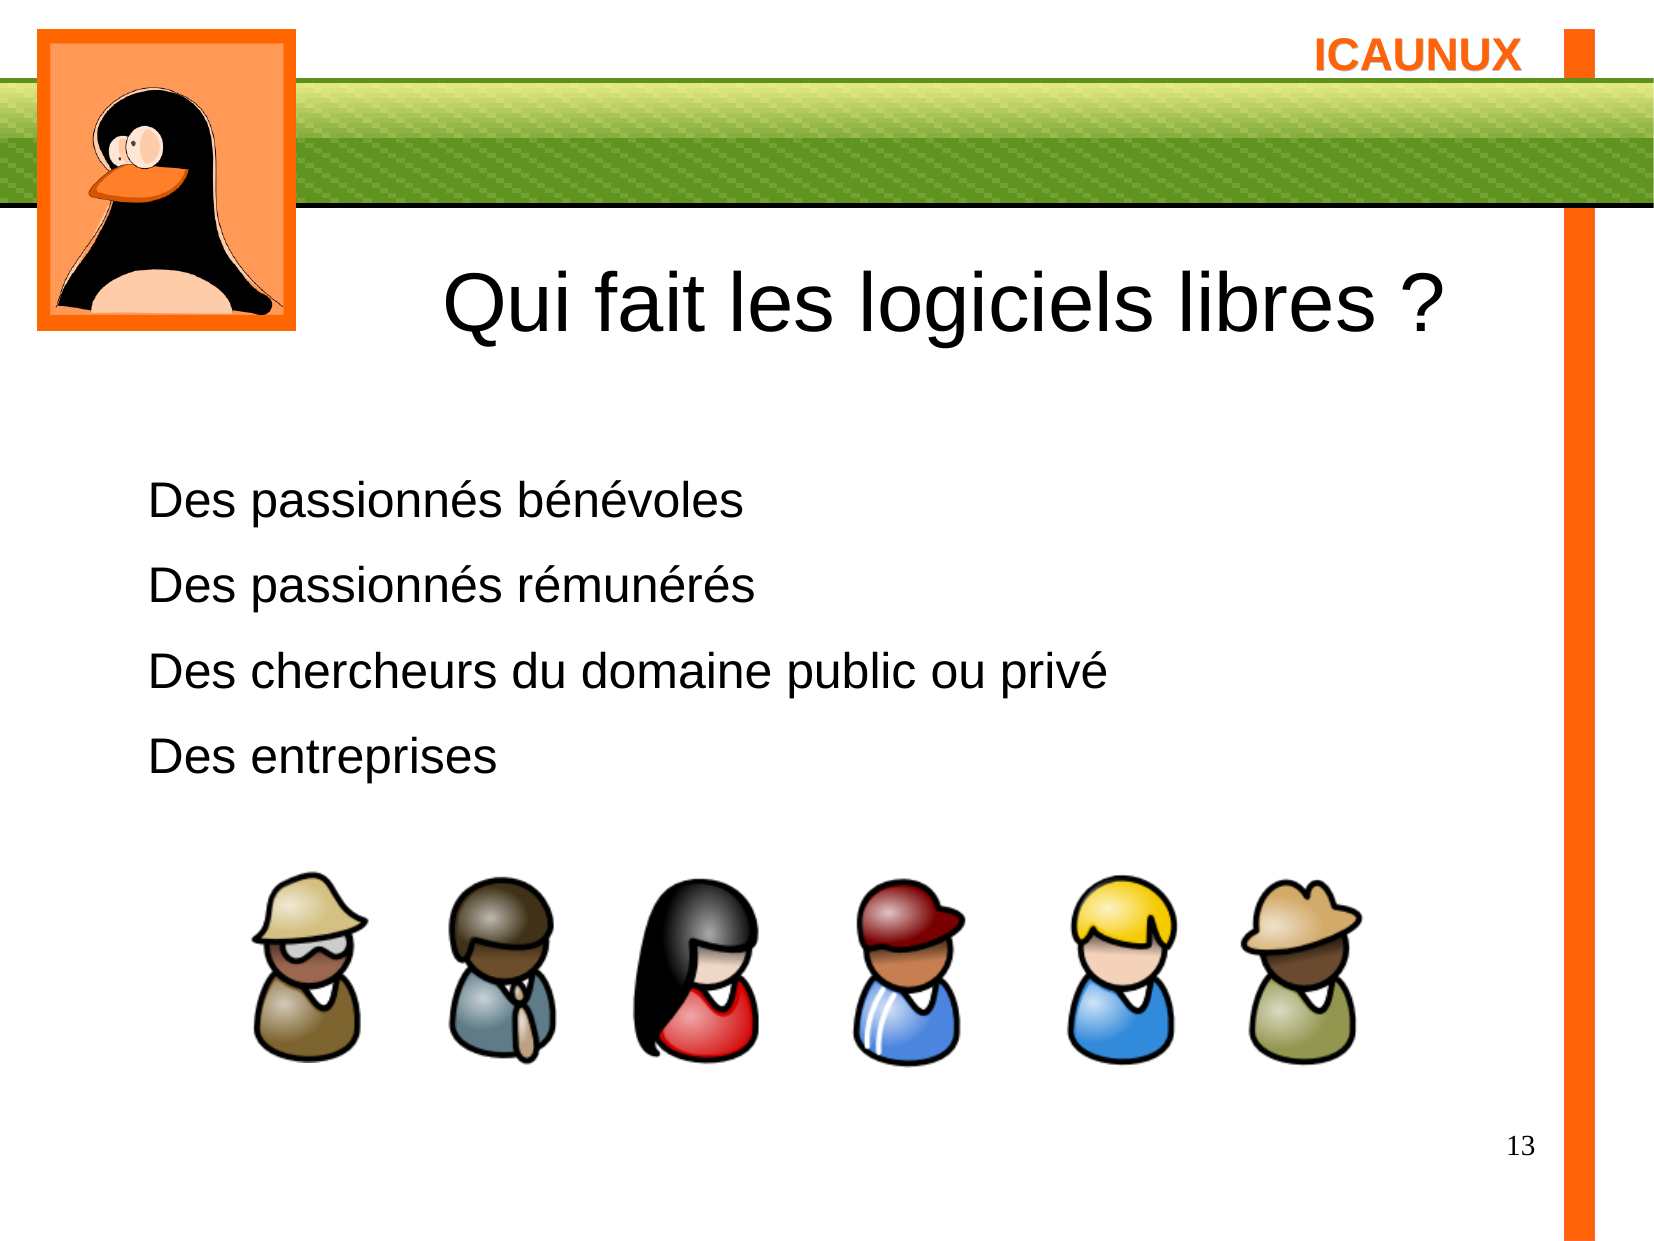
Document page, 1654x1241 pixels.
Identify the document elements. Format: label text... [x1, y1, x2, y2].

picture [807, 871, 1003, 1068]
picture [602, 873, 798, 1069]
picture [0, 29, 1654, 331]
list Des passionnés bénévoles Des passionnés rémunérés Des chercheurs du domaine public ou privé Des entreprises [147, 472, 1571, 1109]
picture [1025, 871, 1398, 1068]
title Qui fait les logiciels libres ? [354, 236, 1536, 370]
picture [212, 867, 601, 1068]
